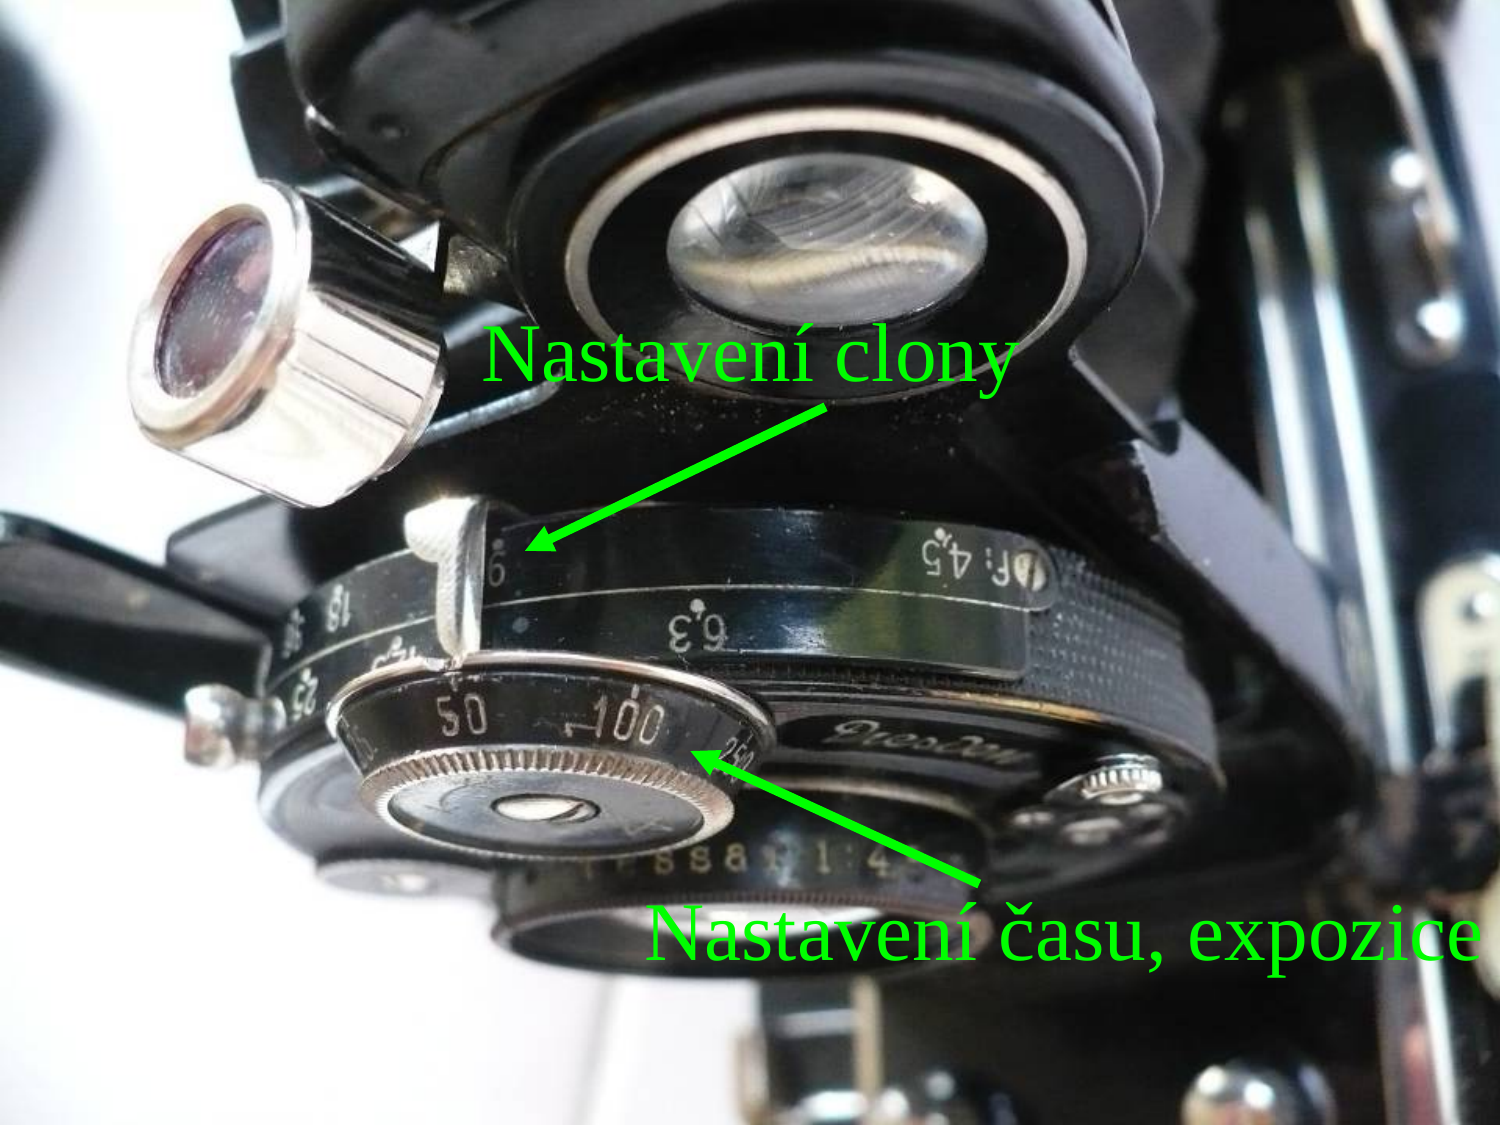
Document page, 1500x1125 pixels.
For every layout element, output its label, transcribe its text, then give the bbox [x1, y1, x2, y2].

picture [0, 0, 1500, 1125]
text_box Nastavení clony [466, 290, 1036, 407]
text_box Nastavení času, expozice [629, 869, 1500, 985]
